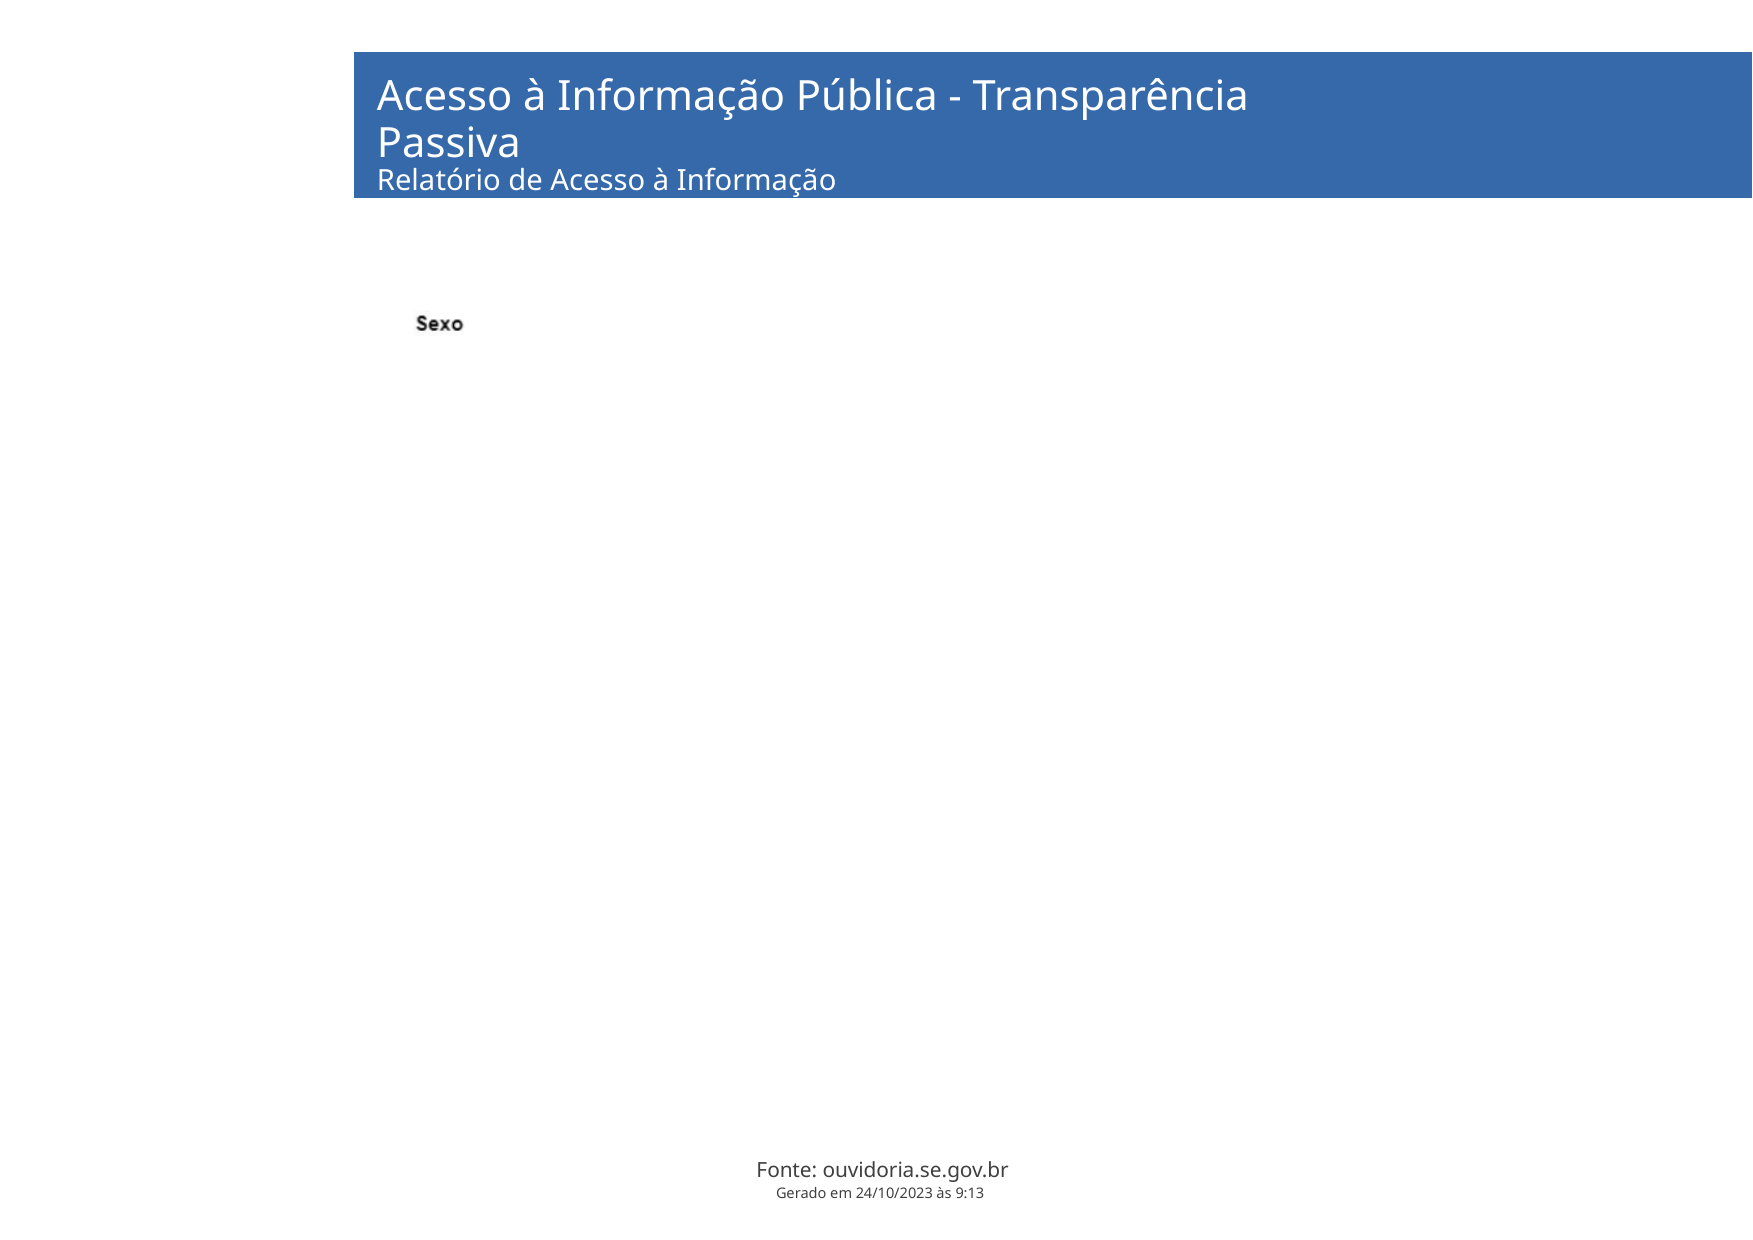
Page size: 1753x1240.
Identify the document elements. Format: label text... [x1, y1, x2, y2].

text_box Acesso à Informação Pública - Transparência Passiva Relatório de Acesso à Informação EMSETURSetembro a Setembro de 2023 [376, 72, 1403, 228]
text_box [155, 211, 1599, 1028]
text_box Fonte: ouvidoria.se.gov.br Gerado em 24/10/2023 às 9:13 [756, 1158, 1023, 1202]
text_box [354, 52, 1752, 198]
